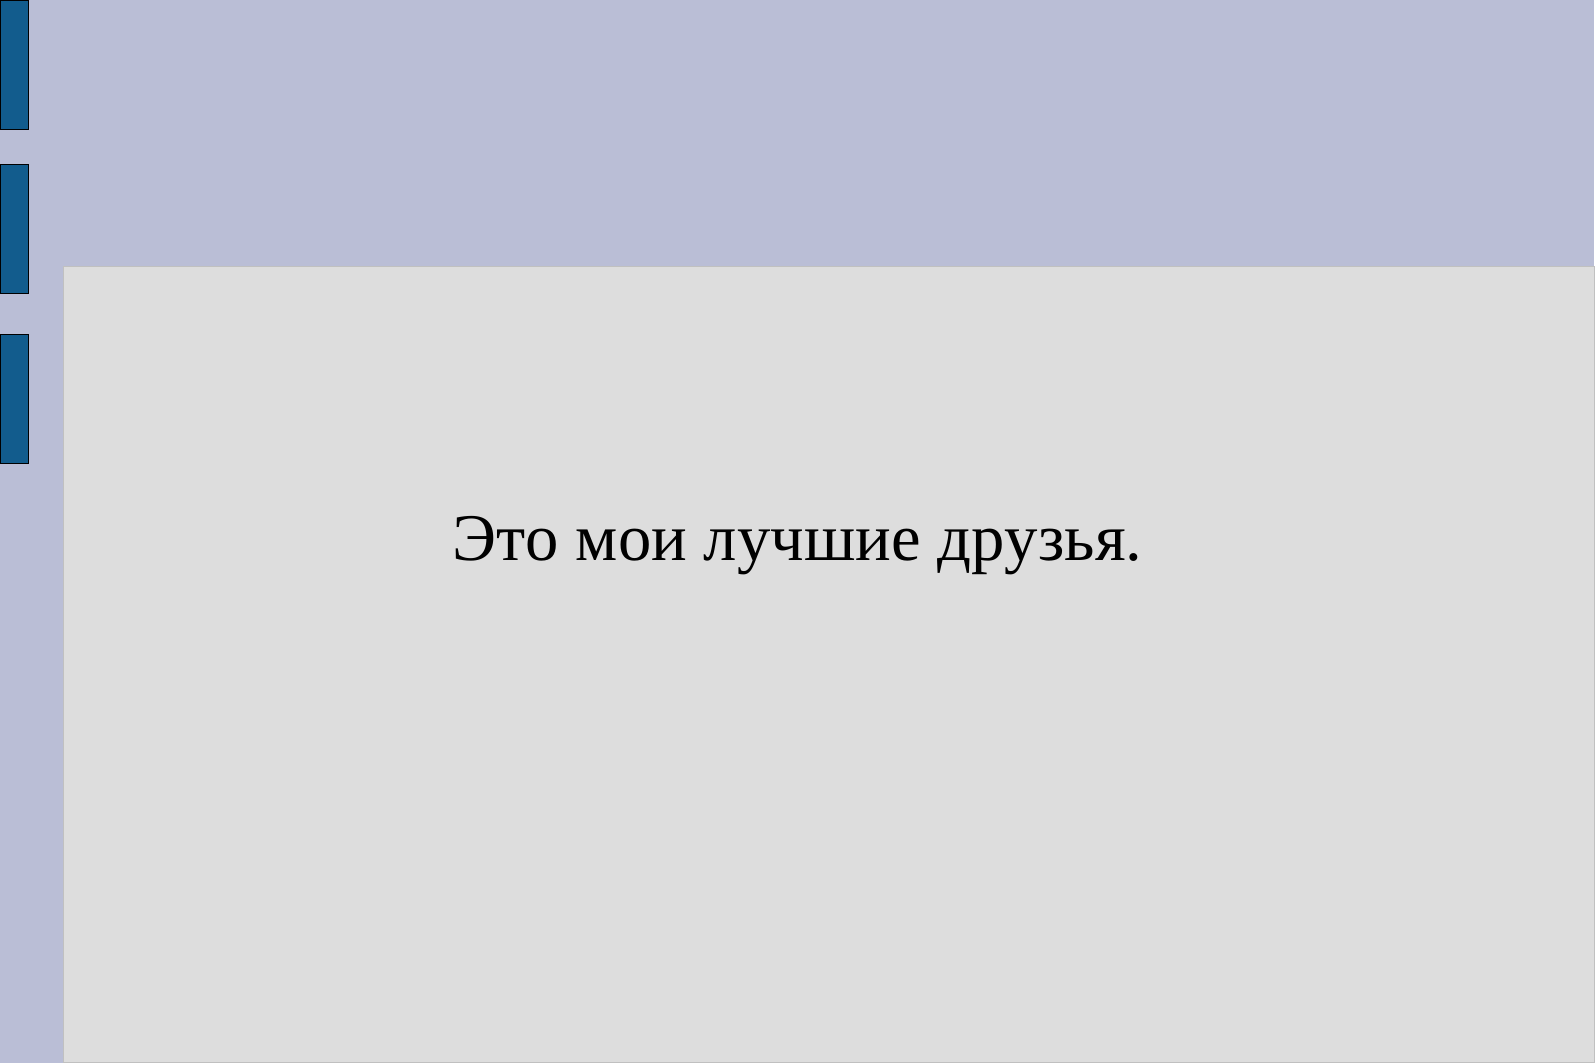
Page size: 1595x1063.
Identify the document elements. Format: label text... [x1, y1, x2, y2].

subtitle Это мои лучшие друзья. [117, 78, 1479, 998]
